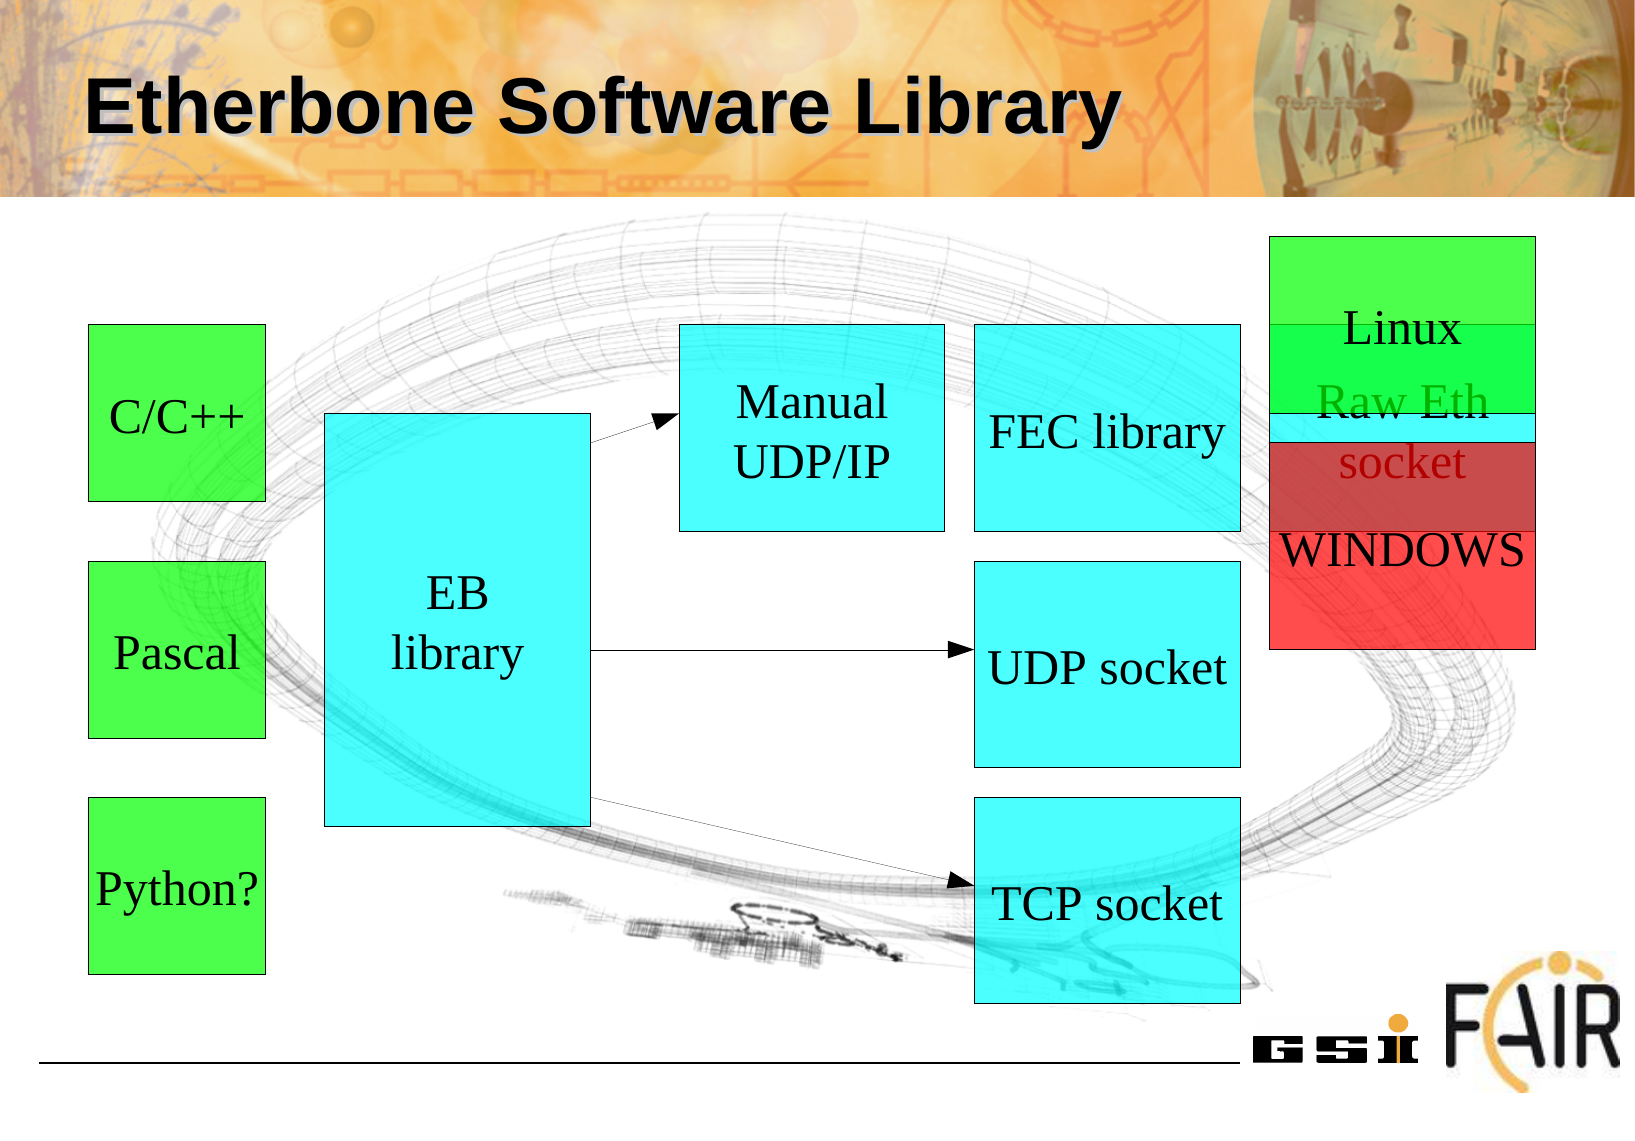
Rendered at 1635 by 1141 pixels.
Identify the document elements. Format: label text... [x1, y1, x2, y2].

text_box Pascal [88, 561, 266, 739]
text_box UDP socket [974, 561, 1241, 768]
text_box Raw Eth socket [1269, 414, 1536, 442]
text_box WINDOWS [1269, 442, 1536, 650]
text_box EB library [324, 413, 591, 827]
title Etherbone Software Library [68, 12, 1570, 191]
text_box FEC library [974, 324, 1241, 532]
text_box C/C++ [88, 324, 266, 502]
picture [125, 205, 1620, 1093]
text_box Python? [88, 797, 266, 975]
text_box TCP socket [974, 797, 1241, 1004]
text_box Linux [1269, 236, 1536, 414]
picture [0, 0, 1635, 197]
text_box Manual UDP/IP [679, 324, 945, 532]
